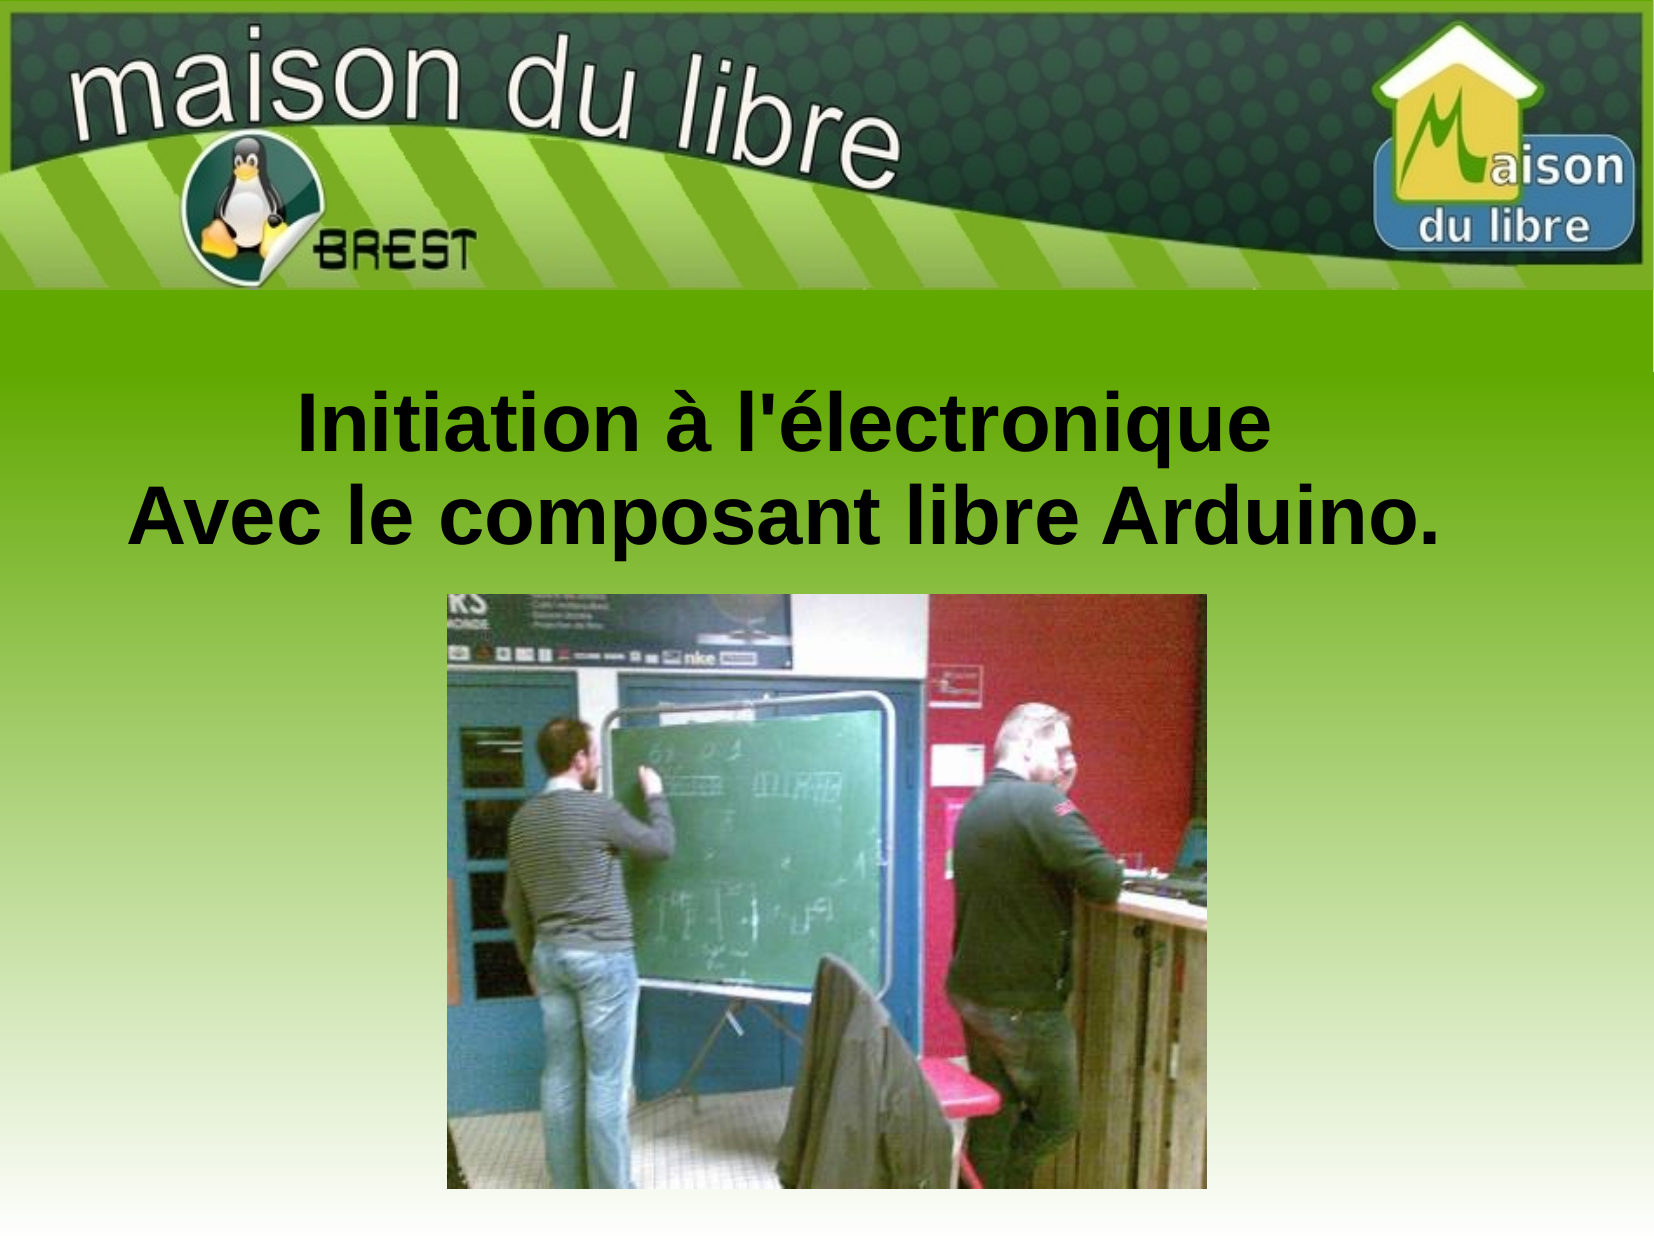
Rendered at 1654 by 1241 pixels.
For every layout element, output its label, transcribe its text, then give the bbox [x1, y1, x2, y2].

text_box Initiation à l'électronique Avec le composant libre Arduino. [108, 369, 1485, 664]
picture [447, 594, 1207, 1189]
picture [0, 1, 1654, 290]
